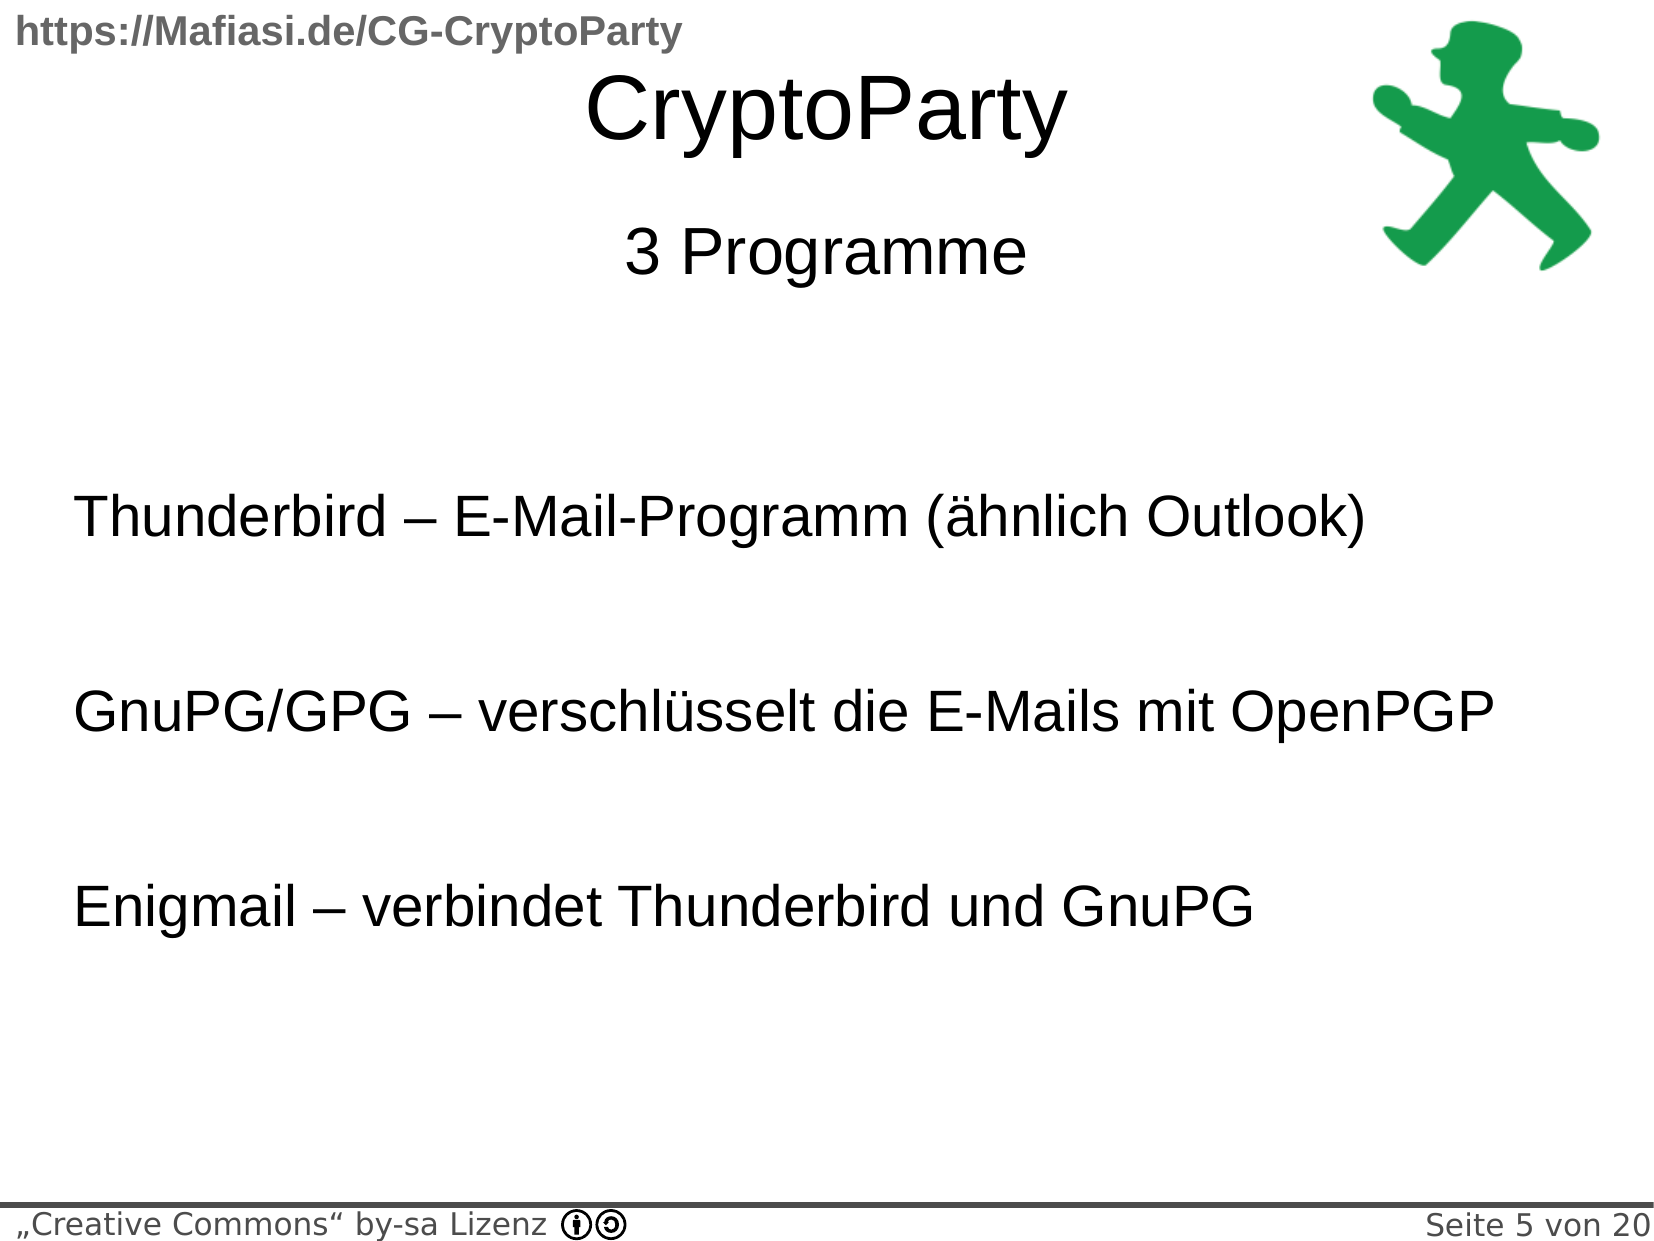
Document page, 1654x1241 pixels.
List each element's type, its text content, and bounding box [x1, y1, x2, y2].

picture [1317, 0, 1654, 313]
text_box 3 Programme Thunderbird – E-Mail-Programm (ähnlich Outlook) GnuPG/GPG – verschlüsselt die E-Mails mit OpenPGP Enigmail – verbindet Thunderbird und GnuPG [59, 206, 1595, 949]
